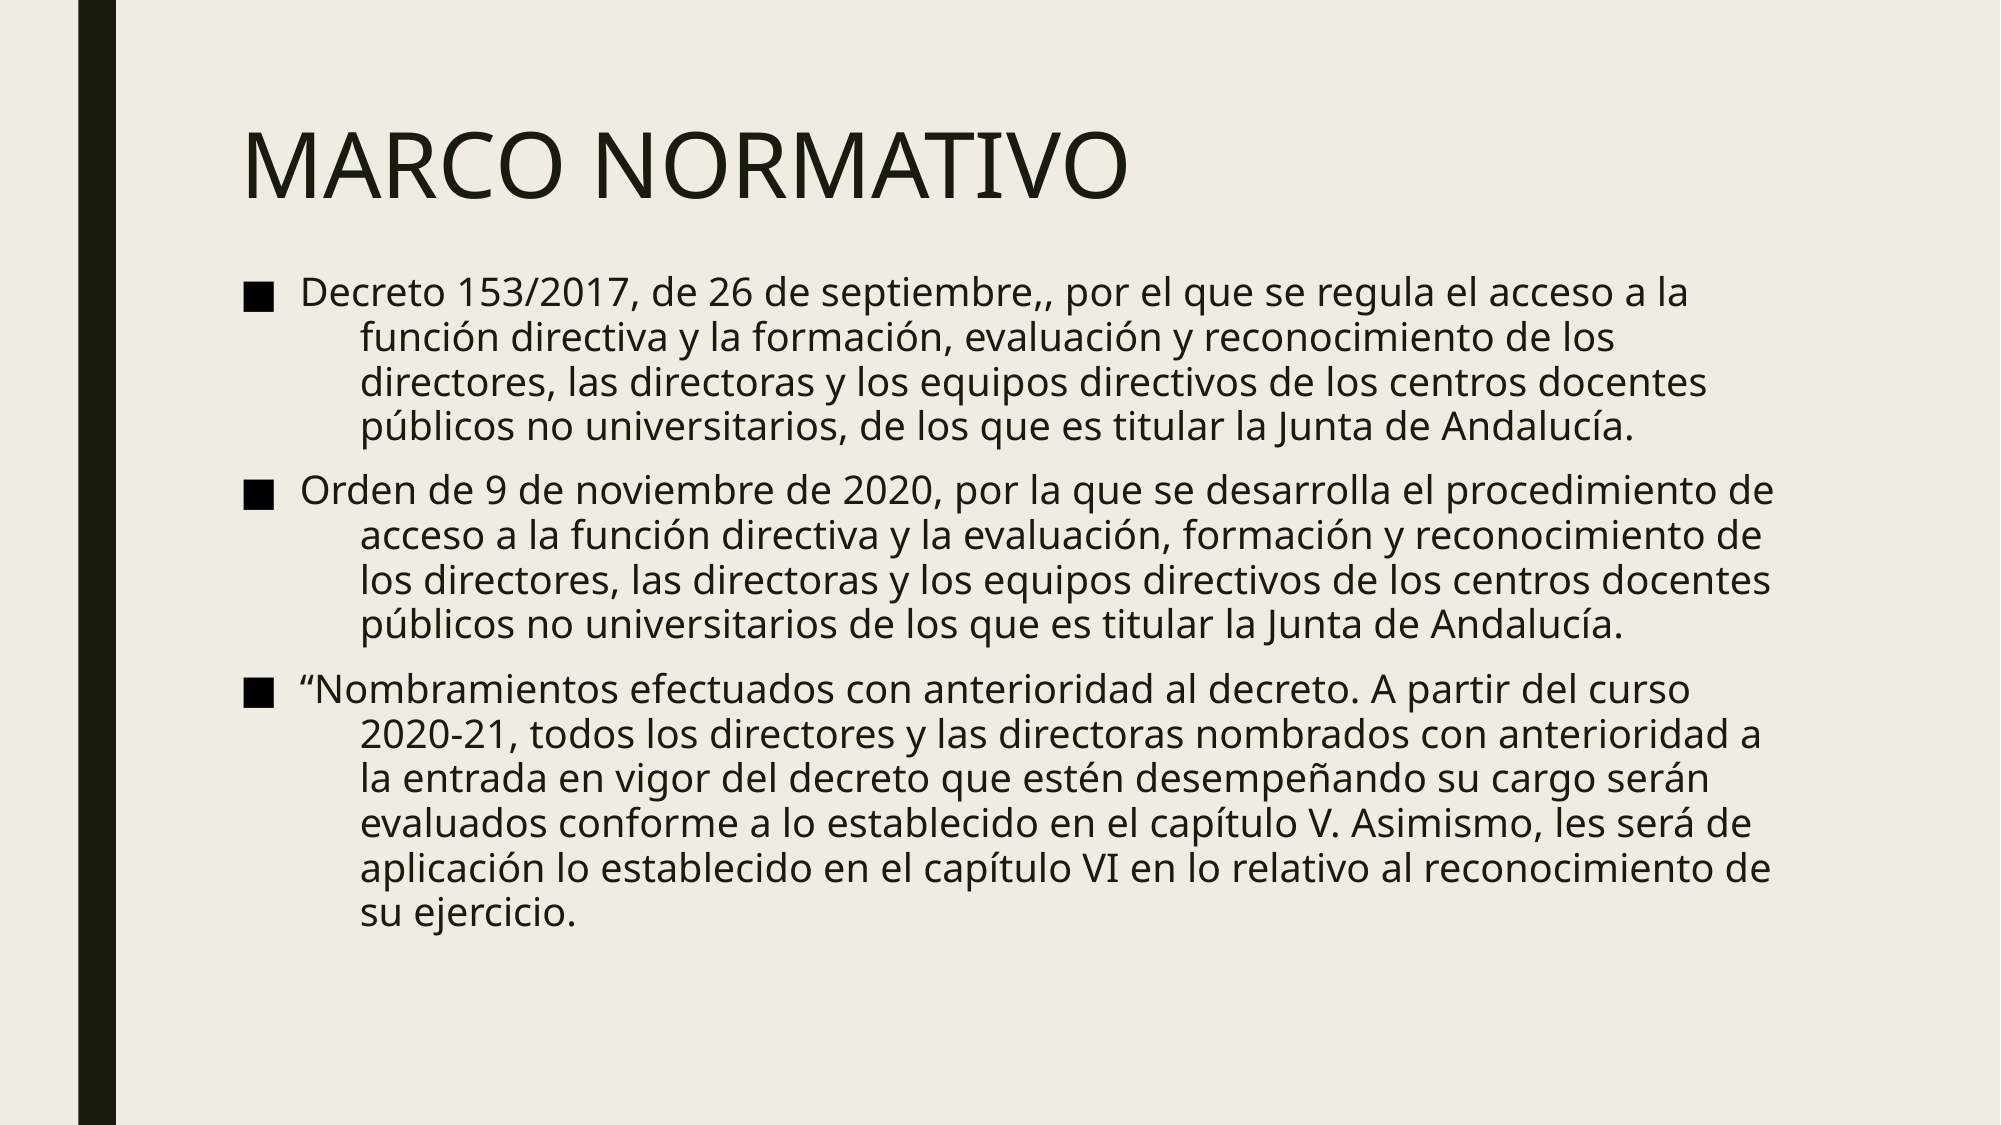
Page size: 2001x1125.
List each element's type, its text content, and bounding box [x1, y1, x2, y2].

list Decreto 153/2017, de 26 de septiembre,, por el que se regula el acceso a la función directiva y la formación, evaluación y reconocimiento de los directores, las directoras y los equipos directivos de los centros docentes públicos no universitarios, de los que es titular la Junta de Andalucía. Orden de 9 de noviembre de 2020, por la que se desarrolla el procedimiento de acceso a la función directiva y la evaluación, formación y reconocimiento de los directores, las directoras y los equipos directivos de los centros docentes públicos no universitarios de los que es titular la Junta de Andalucía. “Nombramientos efectuados con anterioridad al decreto. A partir del curso 2020-21, todos los directores y las directoras nombrados con anterioridad a la entrada en vigor del decreto que estén desempeñando su cargo serán evaluados conforme a lo establecido en el capítulo V. Asimismo, les será de aplicación lo establecido en el capítulo VI en lo relativo al reconocimiento de su ejercicio. [225, 263, 1801, 963]
title MARCO NORMATIVO [225, 112, 1801, 241]
